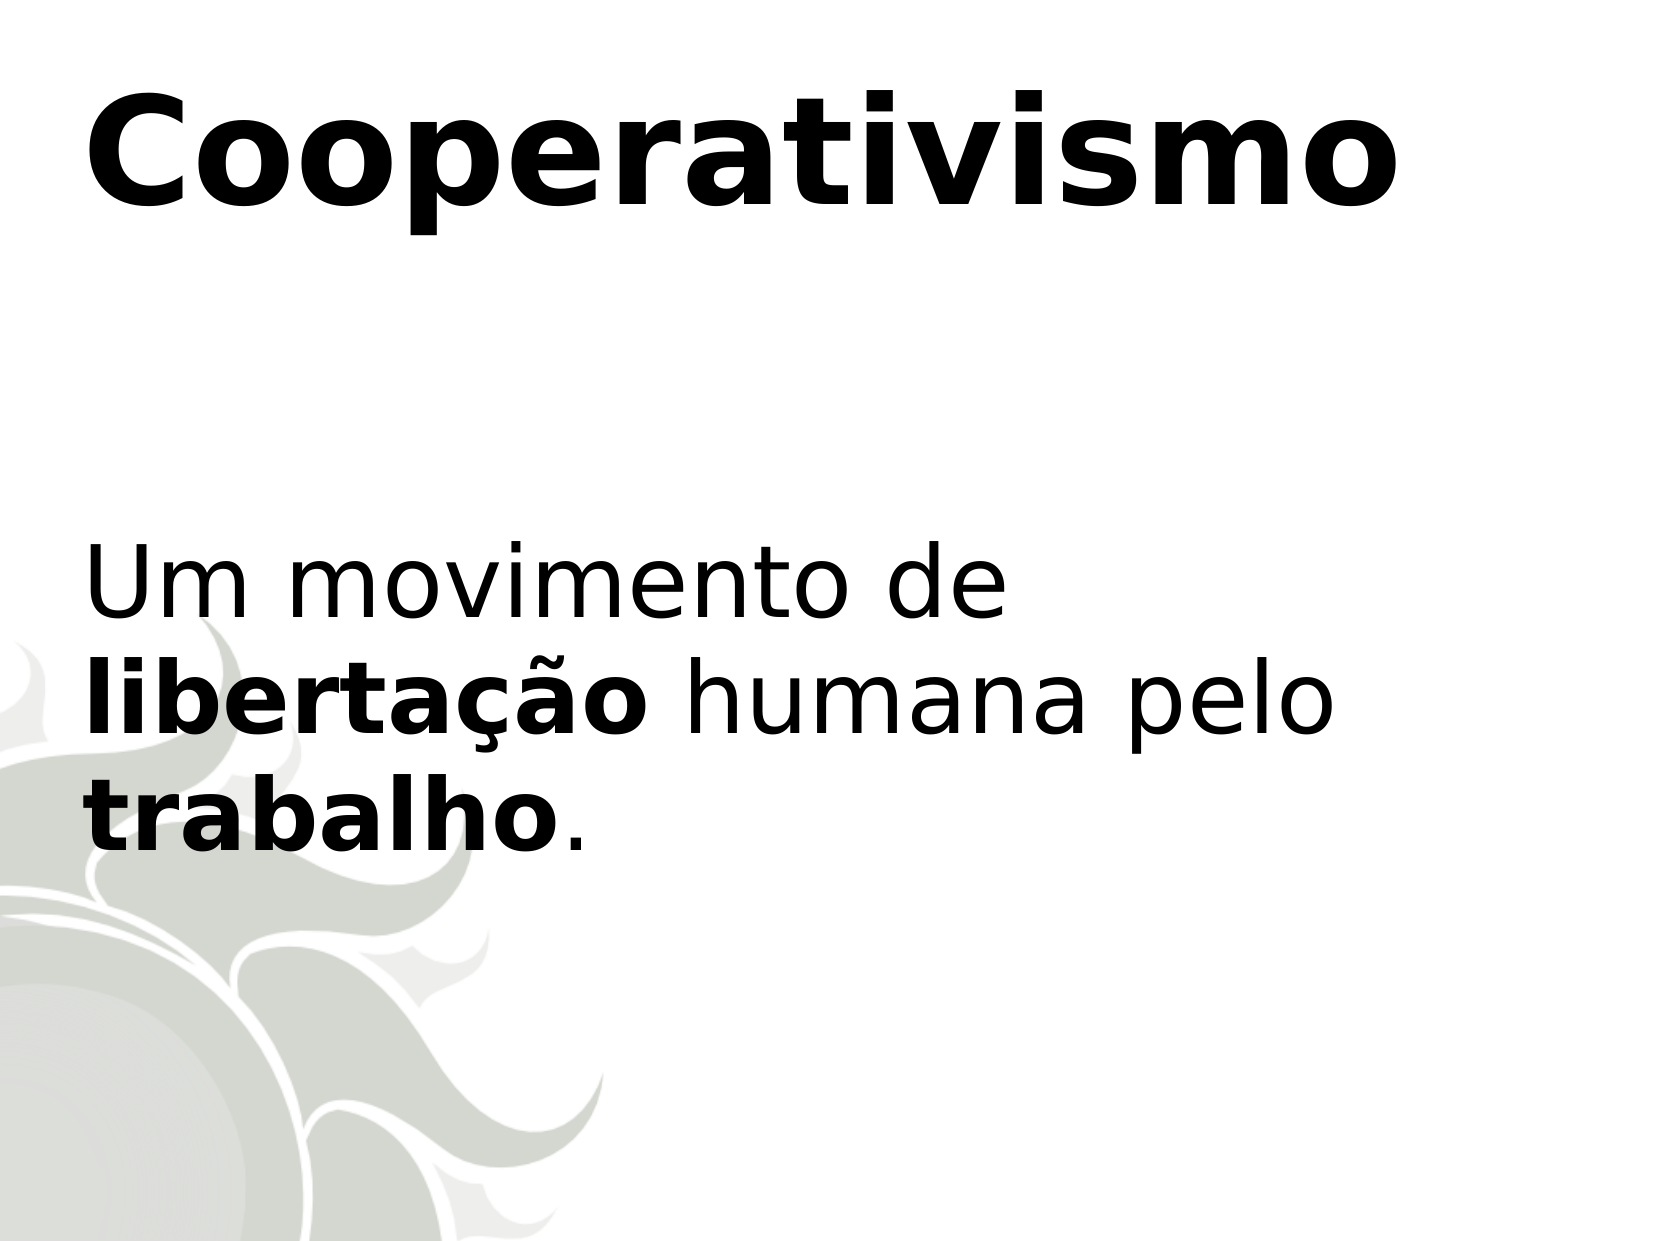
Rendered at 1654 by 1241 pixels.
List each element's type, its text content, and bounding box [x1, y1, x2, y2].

title Cooperativismo [82, 49, 1571, 257]
picture [0, 555, 644, 1241]
subtitle Um movimento de libertação humana pelo trabalho. [82, 297, 1571, 1102]
